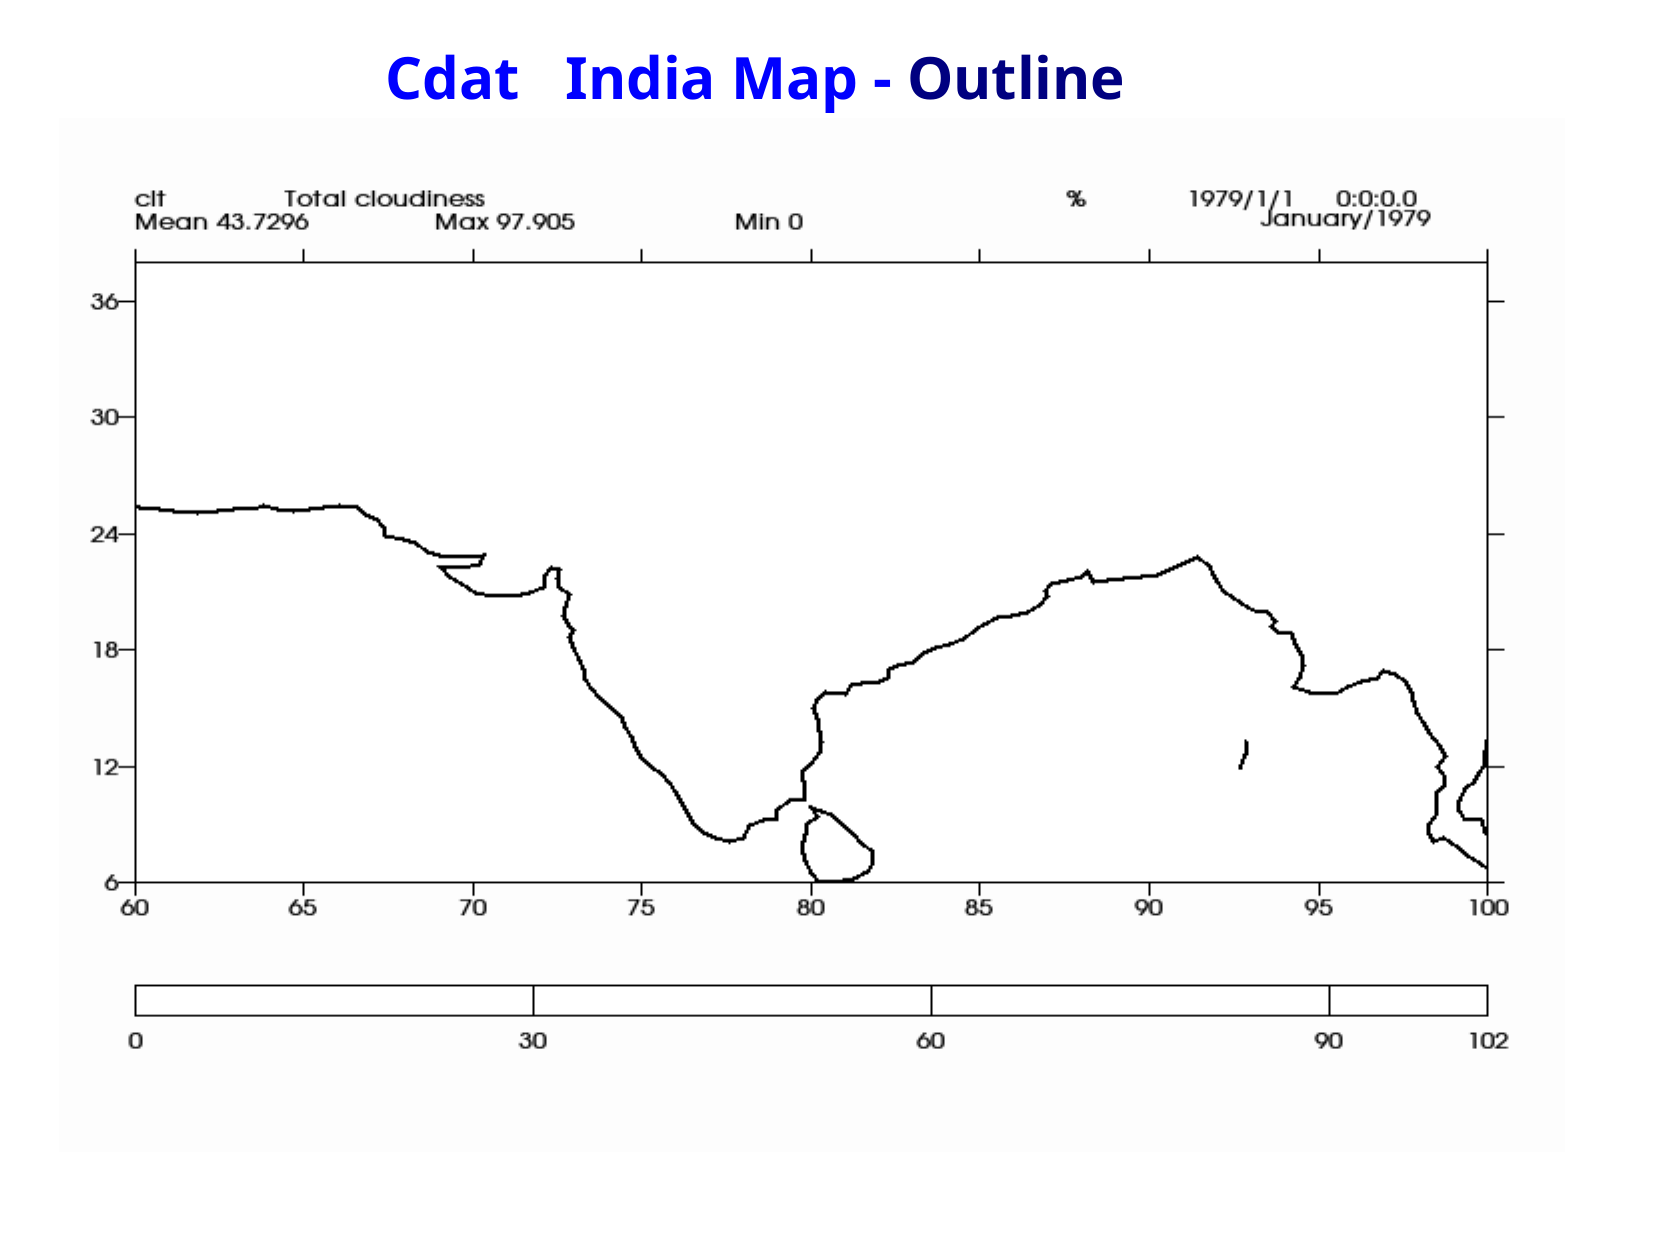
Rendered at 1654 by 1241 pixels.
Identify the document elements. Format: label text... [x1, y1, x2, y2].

picture [59, 118, 1565, 1152]
text_box Cdat India Map - Outline [324, 29, 1447, 125]
